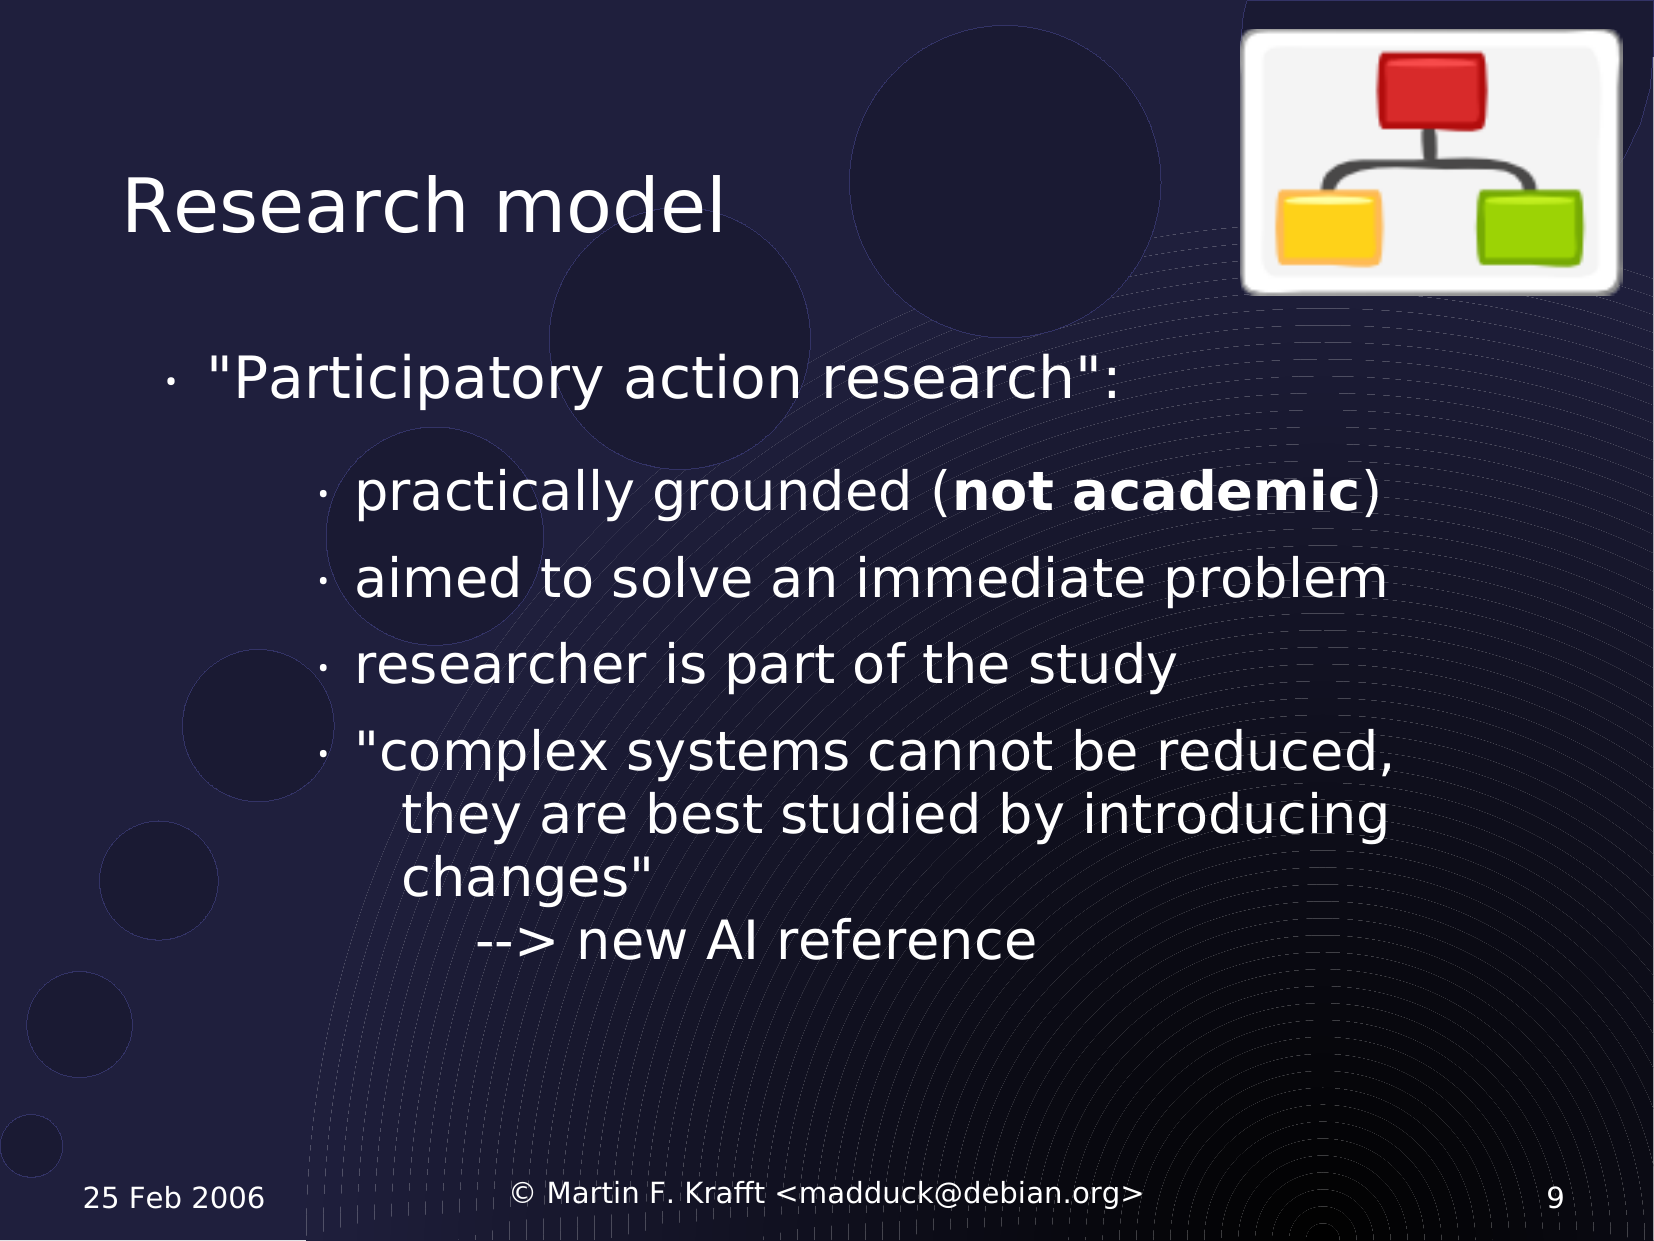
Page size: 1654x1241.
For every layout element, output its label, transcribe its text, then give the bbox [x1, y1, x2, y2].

list "Participatory action research": practically grounded (not academic) aimed to solve an immediate problem researcher is part of the study "complex systems cannot be reduced, they are best studied by introducing changes" --> new AI reference [118, 344, 1534, 1127]
picture [1240, 29, 1623, 296]
title Research model [121, 102, 1534, 311]
